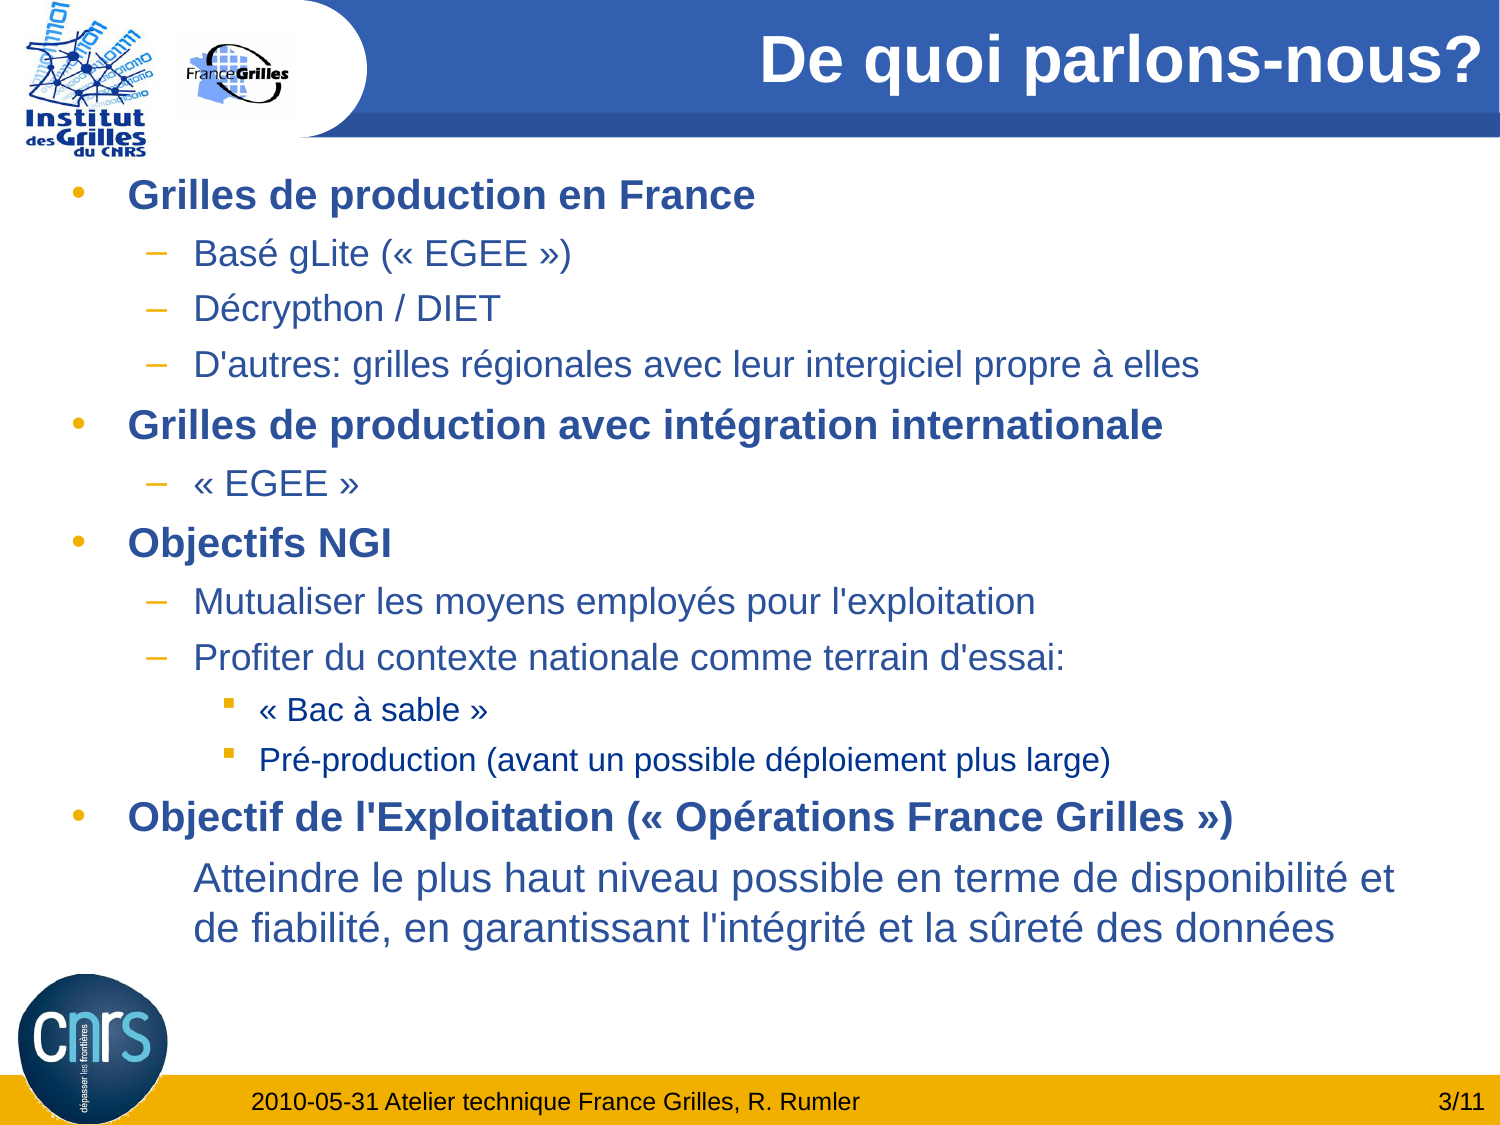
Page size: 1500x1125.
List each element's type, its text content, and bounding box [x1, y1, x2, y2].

list Grilles de production en France Basé gLite (« EGEE ») Décrypthon / DIET D'autres: grilles régionales avec leur intergiciel propre à elles Grilles de production avec intégration internationale « EGEE » Objectifs NGI Mutualiser les moyens employés pour l'exploitation Profiter du contexte nationale comme terrain d'essai: « Bac à sable » Pré-production (avant un possible déploiement plus large) Objectif de l'Exploitation (« Opérations France Grilles ») Atteindre le plus haut niveau possible en terme de disponibilité et de fiabilité, en garantissant l'intégrité et la sûreté des données [56, 159, 1466, 1052]
title De quoi parlons-nous? [395, 0, 1500, 152]
text_box <numéro>/11 [1299, 1080, 1500, 1124]
picture [17, 974, 168, 1125]
picture [0, 0, 298, 159]
text_box 2010-05-31 Atelier technique France Grilles, R. Rumler [236, 1080, 1270, 1124]
